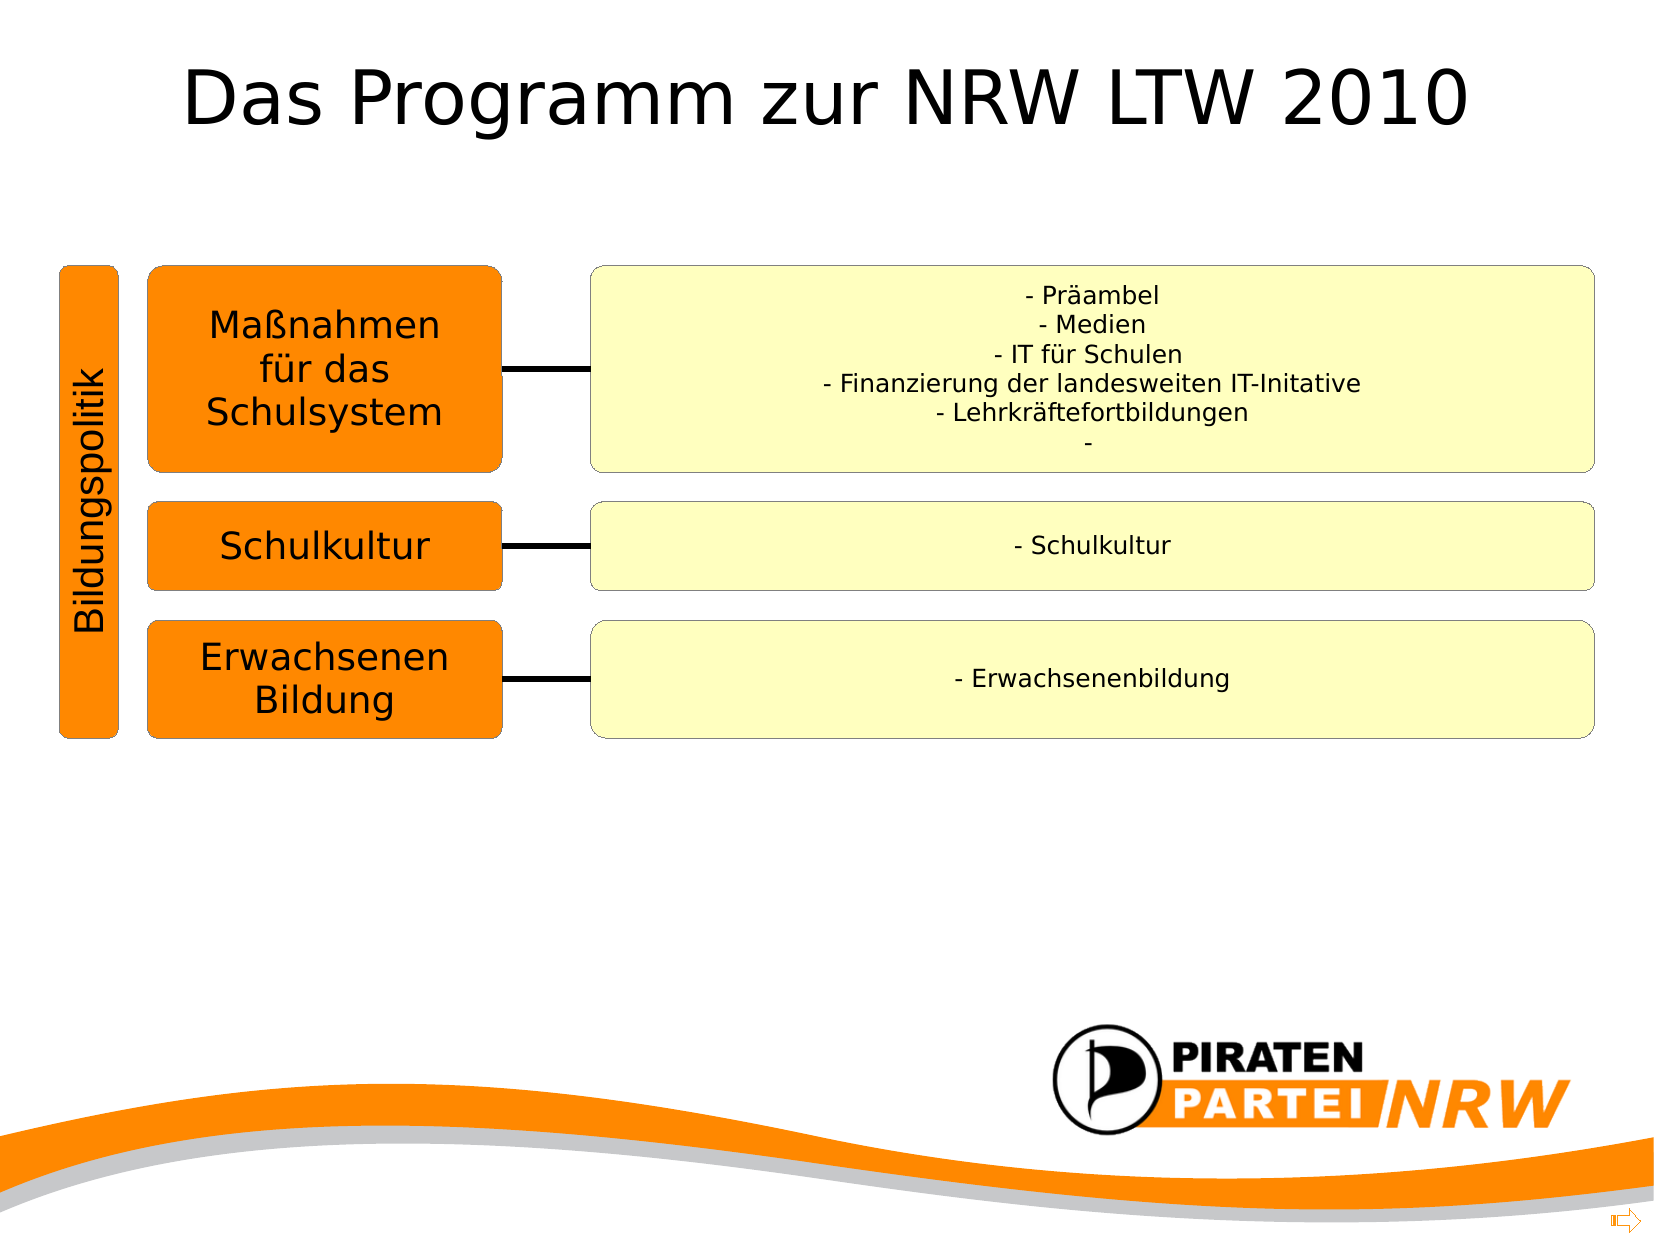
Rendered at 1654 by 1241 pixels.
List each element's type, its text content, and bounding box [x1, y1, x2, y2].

text_box Schulkultur [147, 501, 503, 591]
text_box Maßnahmen für das Schulsystem [147, 265, 503, 473]
text_box - Präambel - Medien - IT für Schulen - Finanzierung der landesweiten IT-Initative - Lehrkräftefortbildungen - [590, 265, 1595, 473]
picture [1045, 1021, 1579, 1140]
text_box Erwachsenen Bildung [147, 620, 503, 739]
title Das Programm zur NRW LTW 2010 [82, 0, 1571, 352]
text_box - Erwachsenenbildung [590, 620, 1595, 739]
text_box - Schulkultur [590, 501, 1595, 591]
text_box Bildungspolitik [59, 265, 119, 739]
